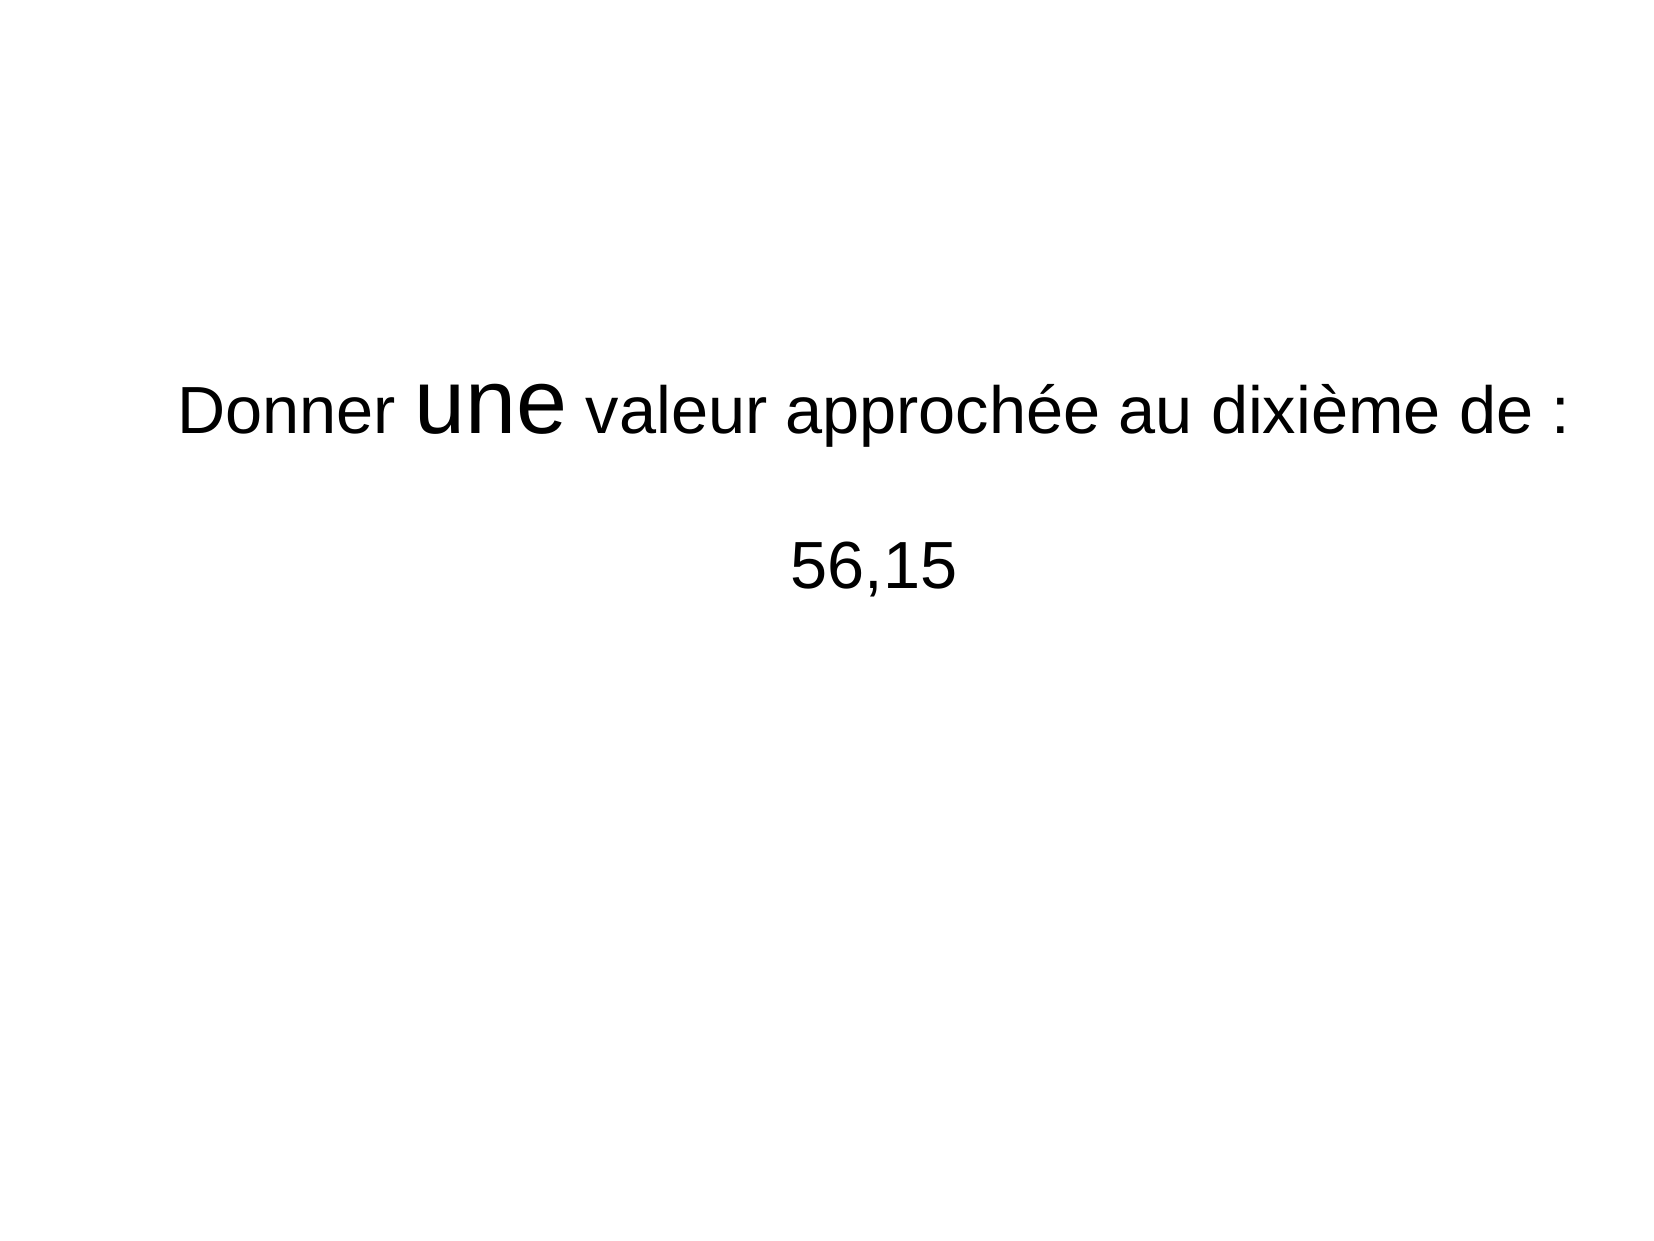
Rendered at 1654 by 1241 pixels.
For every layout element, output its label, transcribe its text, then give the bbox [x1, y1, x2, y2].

subtitle Donner une valeur approchée au dixième de : 56,15 [129, 67, 1619, 886]
